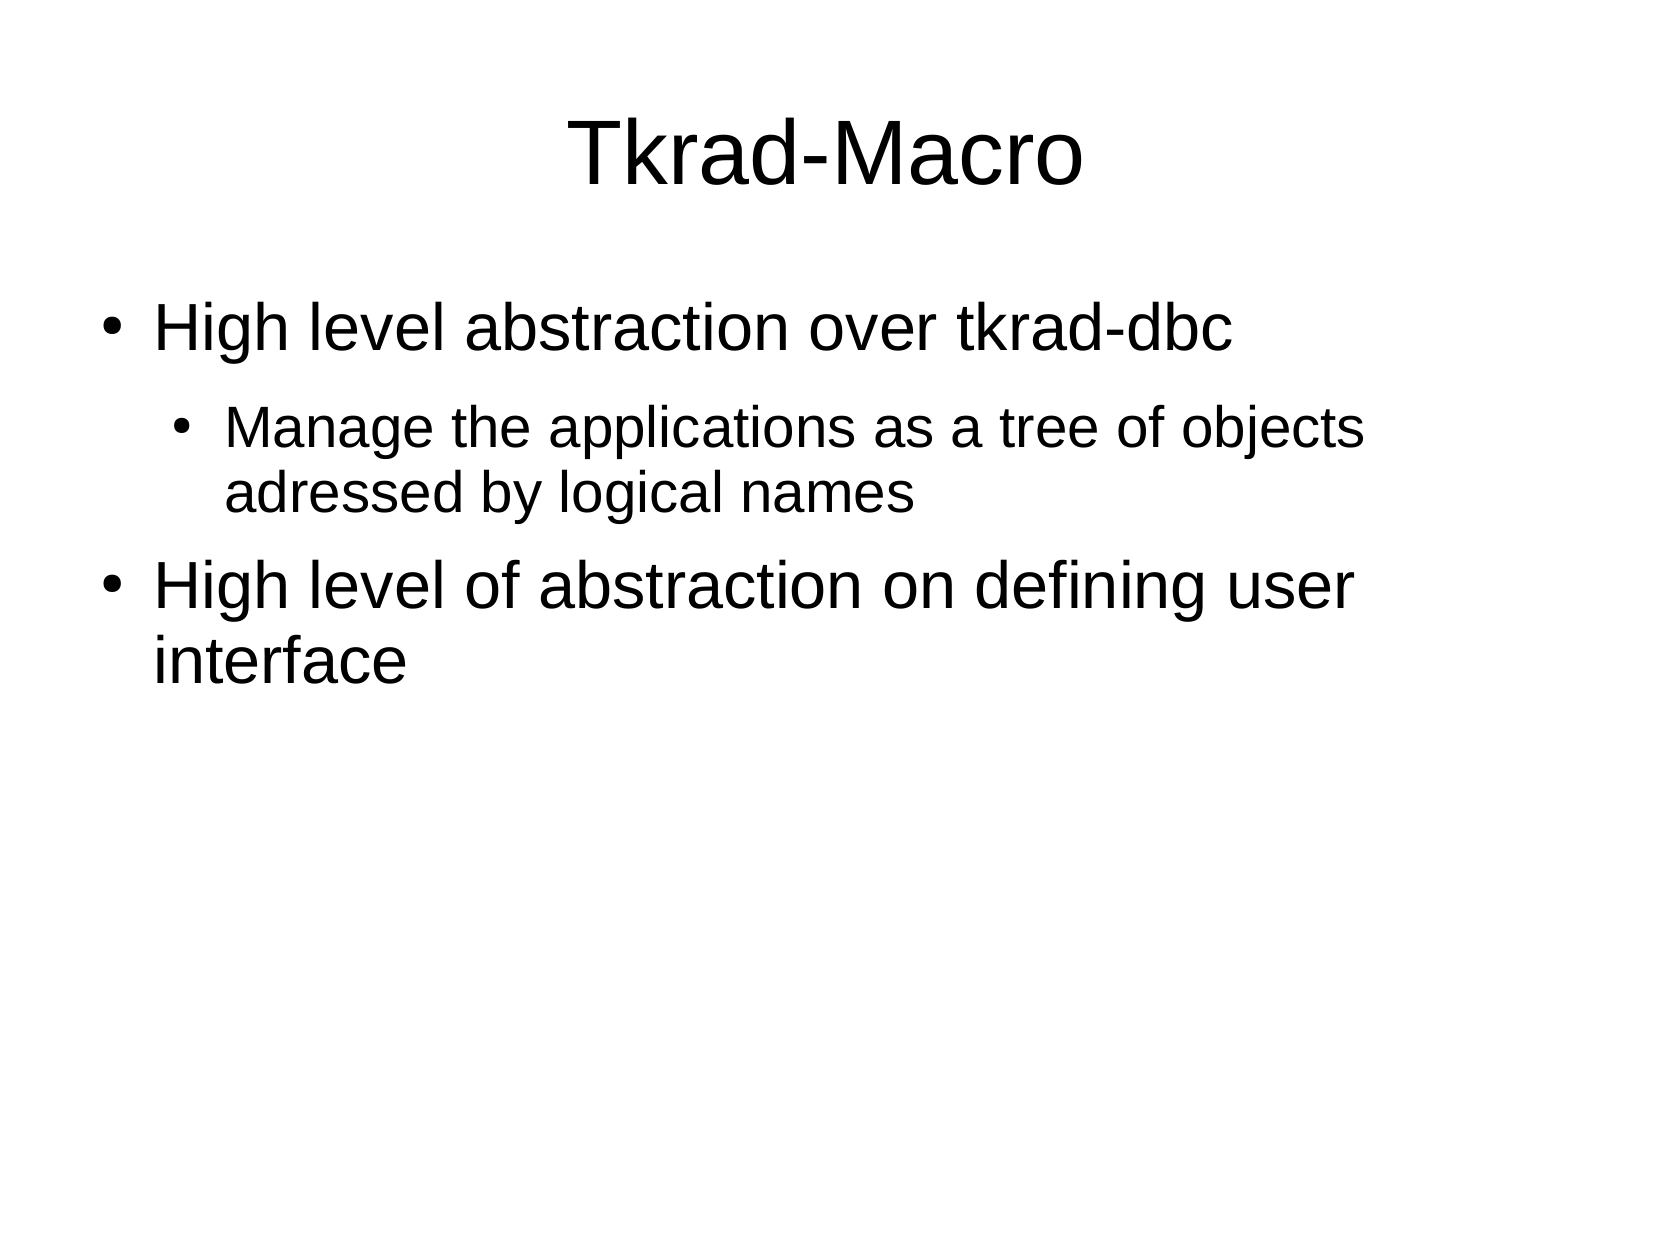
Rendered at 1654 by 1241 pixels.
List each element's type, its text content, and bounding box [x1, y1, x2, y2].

list High level abstraction over tkrad-dbc Manage the applications as a tree of objects adressed by logical names High level of abstraction on defining user interface [82, 290, 1571, 1094]
title Tkrad-Macro [82, 56, 1571, 250]
